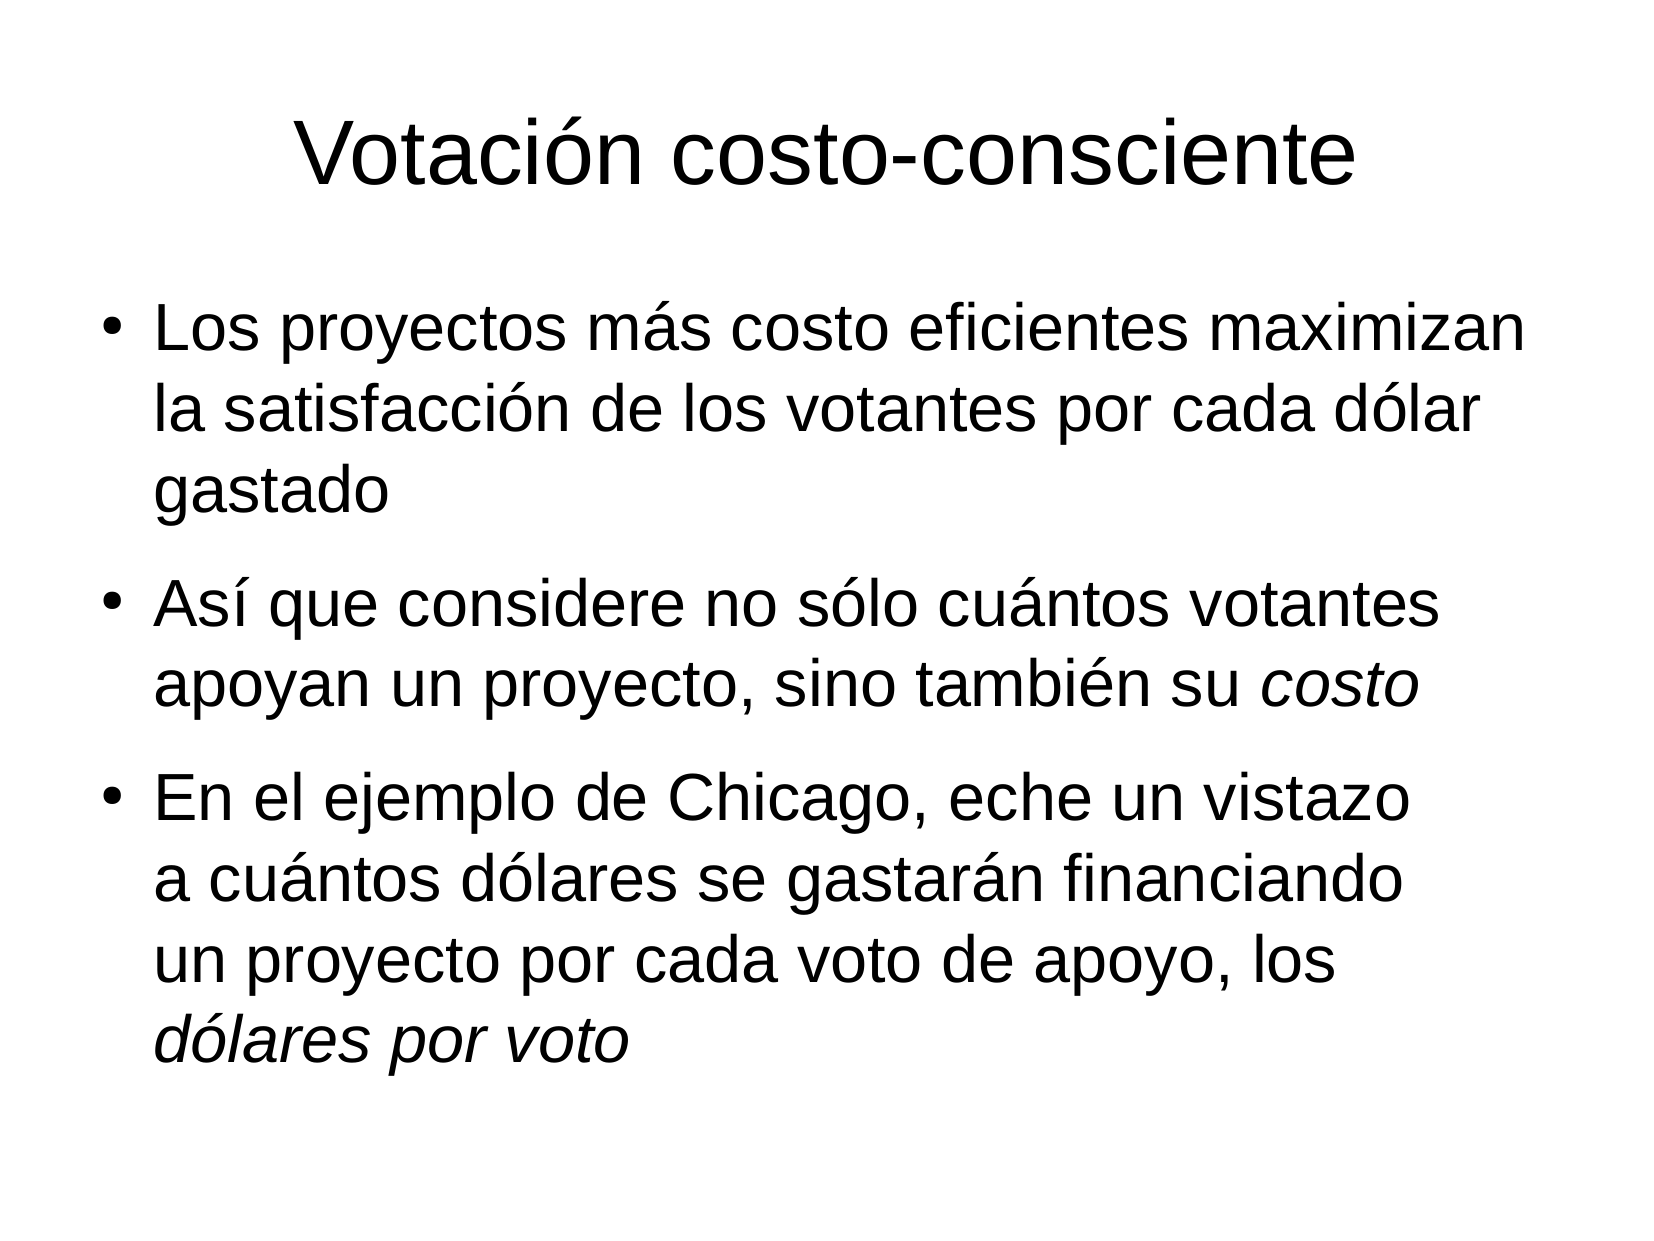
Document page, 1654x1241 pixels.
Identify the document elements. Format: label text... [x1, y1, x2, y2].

list Los proyectos más costo eficientes maximizan la satisfacción de los votantes por cada dólar gastado Así que considere no sólo cuántos votantes apoyan un proyecto, sino también su costo En el ejemplo de Chicago, eche un vistazo a cuántos dólares se gastarán financiando un proyecto por cada voto de apoyo, los dólares por voto [82, 290, 1571, 1109]
title Votación costo-consciente [82, 49, 1571, 257]
